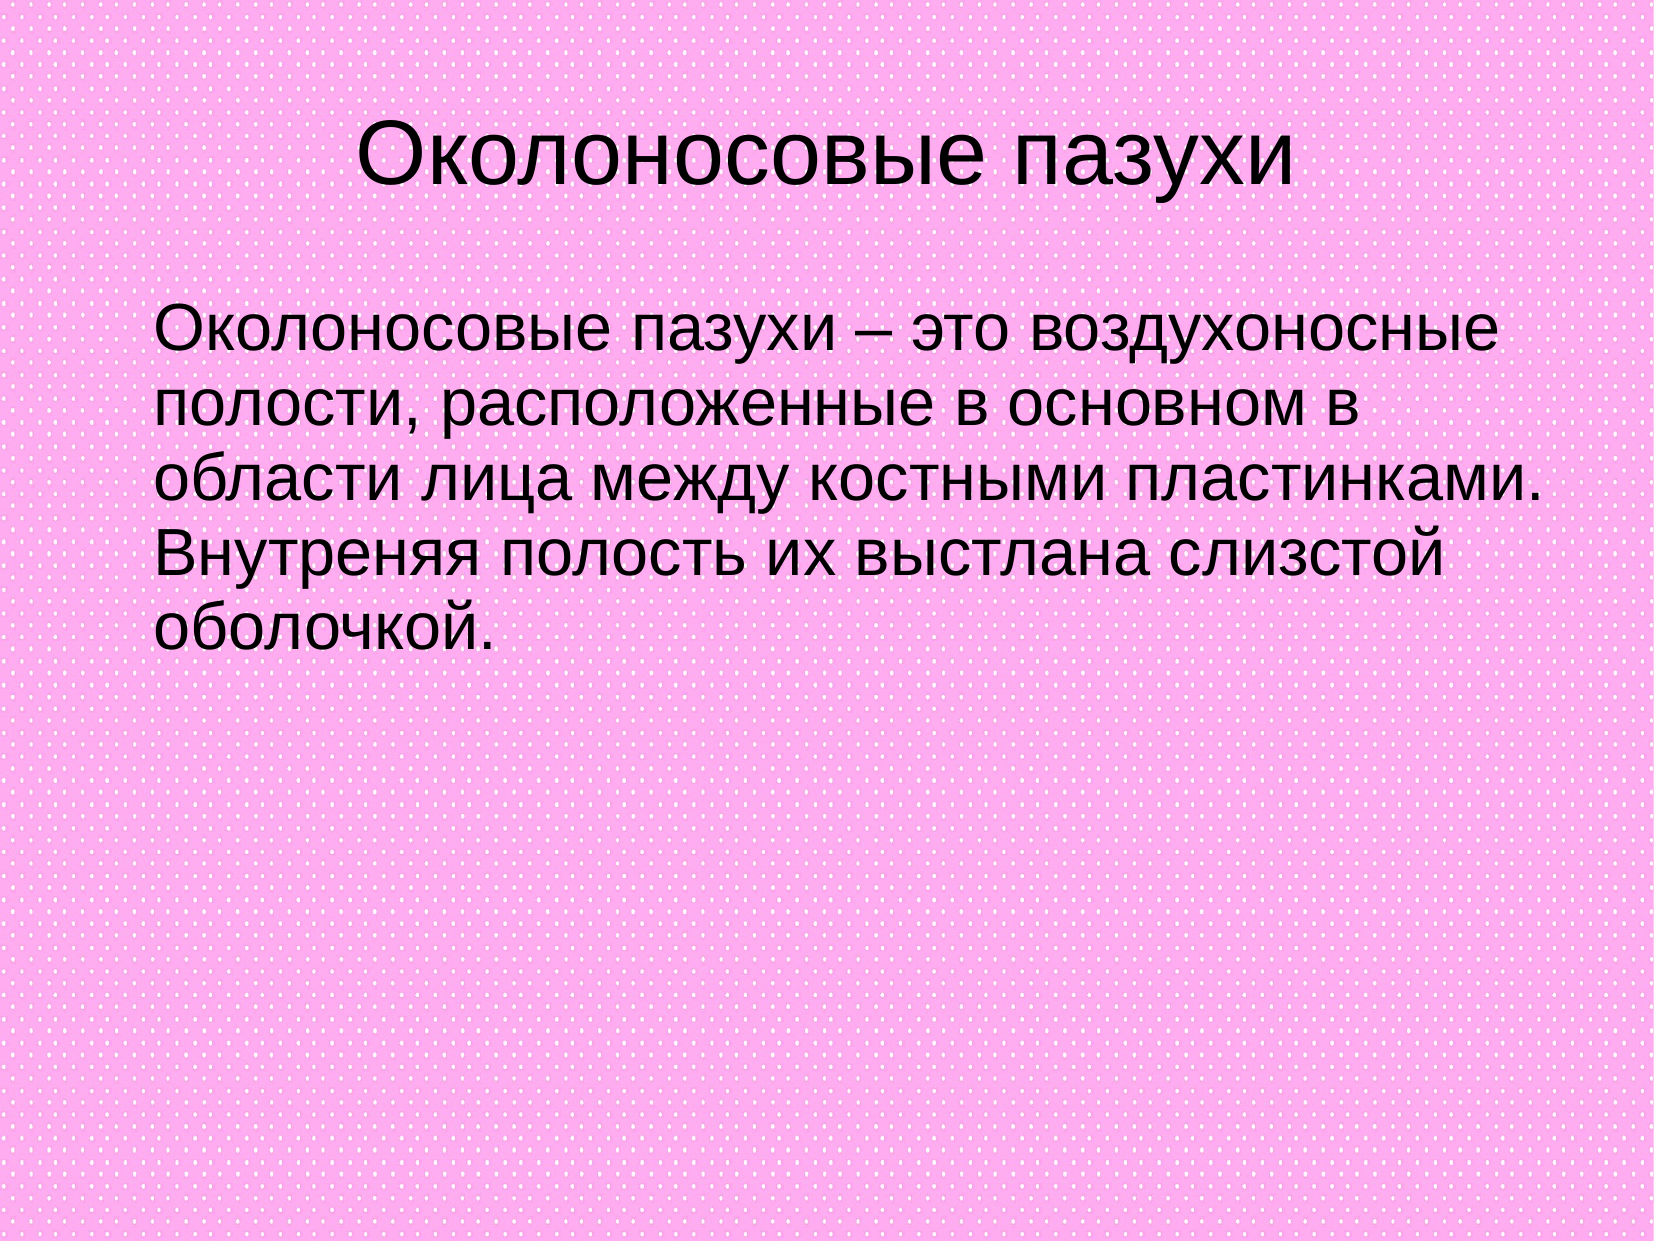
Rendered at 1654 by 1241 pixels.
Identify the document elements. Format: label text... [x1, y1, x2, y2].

picture [0, 0, 1654, 1241]
title Околоносовые пазухи [82, 49, 1571, 257]
list Околоносовые пазухи – это воздухоносные полости, расположенные в основном в области лица между костными пластинками. Внутреняя полость их выстлана слизстой оболочкой. [82, 290, 1571, 1109]
